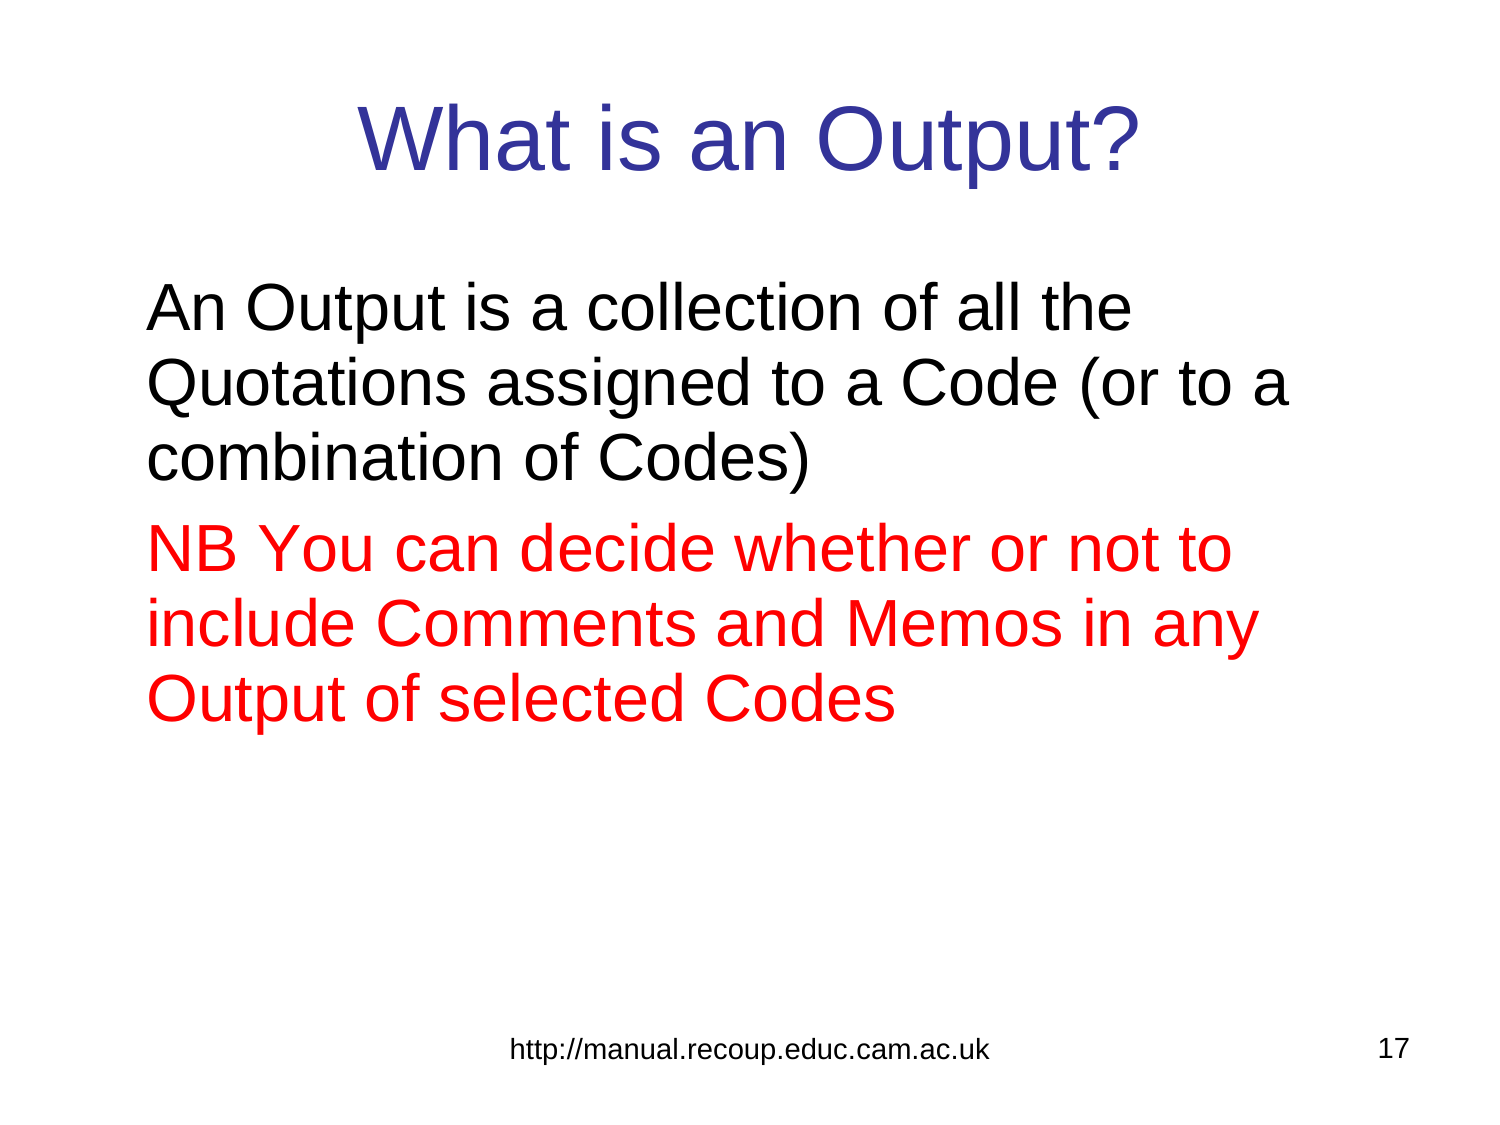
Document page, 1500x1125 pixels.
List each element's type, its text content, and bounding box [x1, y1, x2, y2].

list An Output is a collection of all the Quotations assigned to a Code (or to a combination of Codes) NB You can decide whether or not to include Comments and Memos in any Output of selected Codes [75, 262, 1426, 1006]
title What is an Output? [75, 45, 1426, 233]
